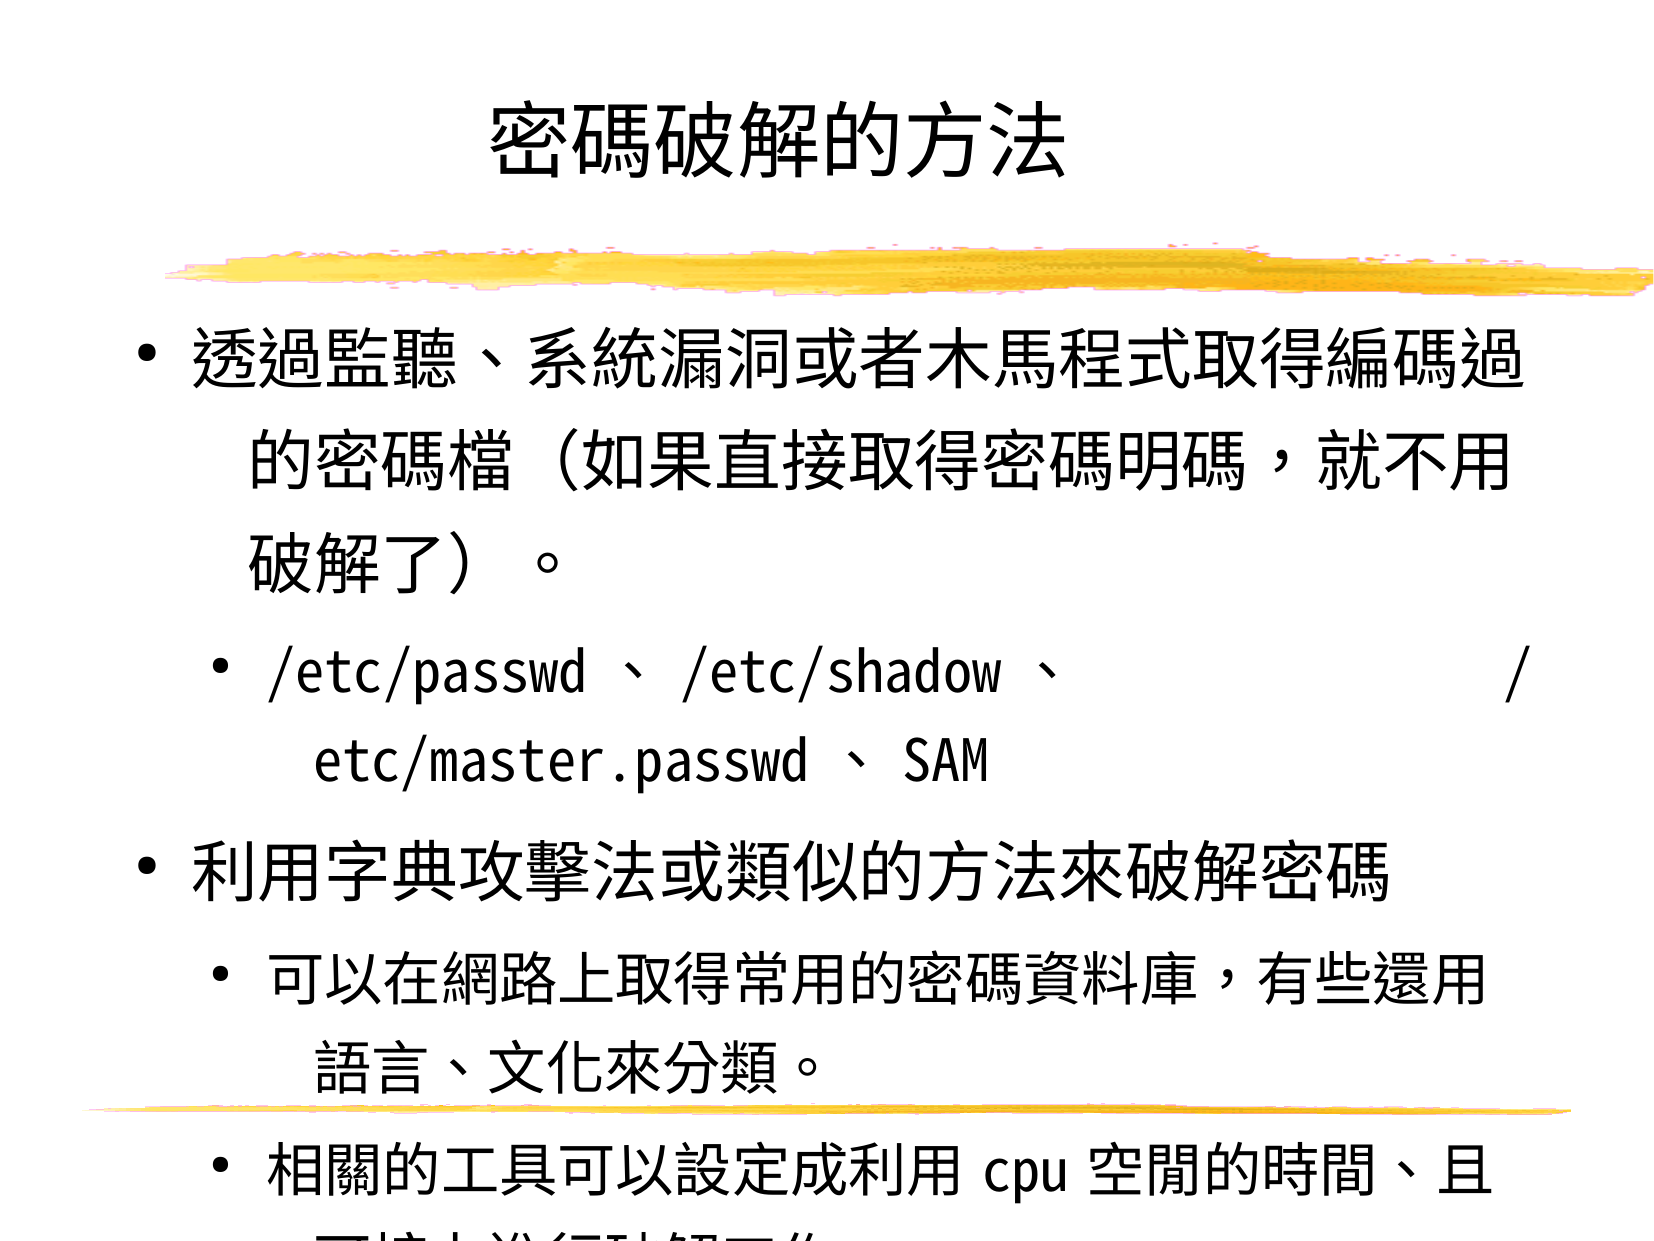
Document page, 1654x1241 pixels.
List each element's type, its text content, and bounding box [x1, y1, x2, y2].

title 密碼破解的方法 [76, 28, 1482, 235]
picture [165, 237, 1654, 308]
list 透過監聽、系統漏洞或者木馬程式取得編碼過的密碼檔（如果直接取得密碼明碼，就不用破解了）。 /etc/passwd、/etc/shadow、 /etc/master.passwd、SAM 利用字典攻擊法或類似的方法來破解密碼 可以在網路上取得常用的密碼資料庫，有些還用語言、文化來分類。 相關的工具可以設定成利用cpu空閒的時間、且可接力進行破解工作。 [135, 300, 1541, 1108]
picture [82, 1102, 1571, 1117]
